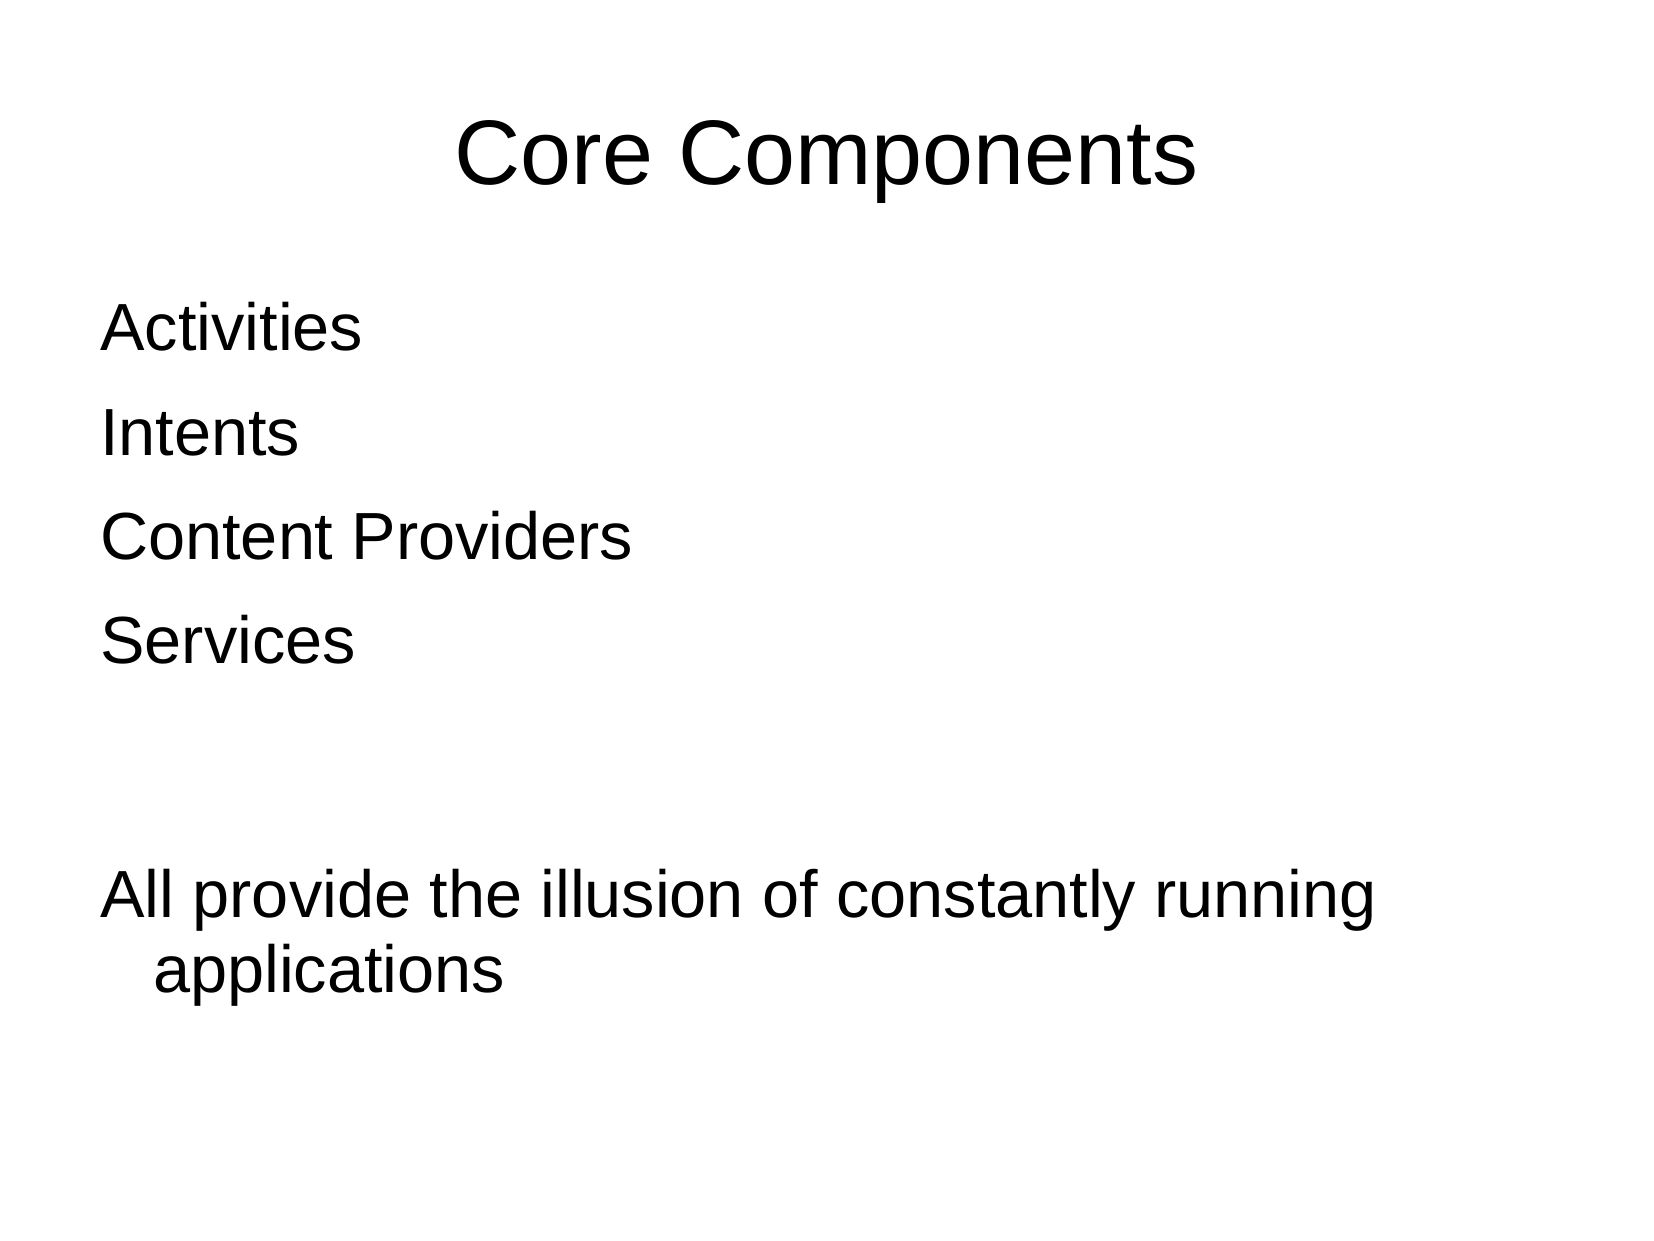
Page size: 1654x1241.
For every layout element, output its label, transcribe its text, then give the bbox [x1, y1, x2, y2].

title Core Components [82, 49, 1571, 257]
list Activities Intents Content Providers Services All provide the illusion of constantly running applications [82, 290, 1571, 1109]
